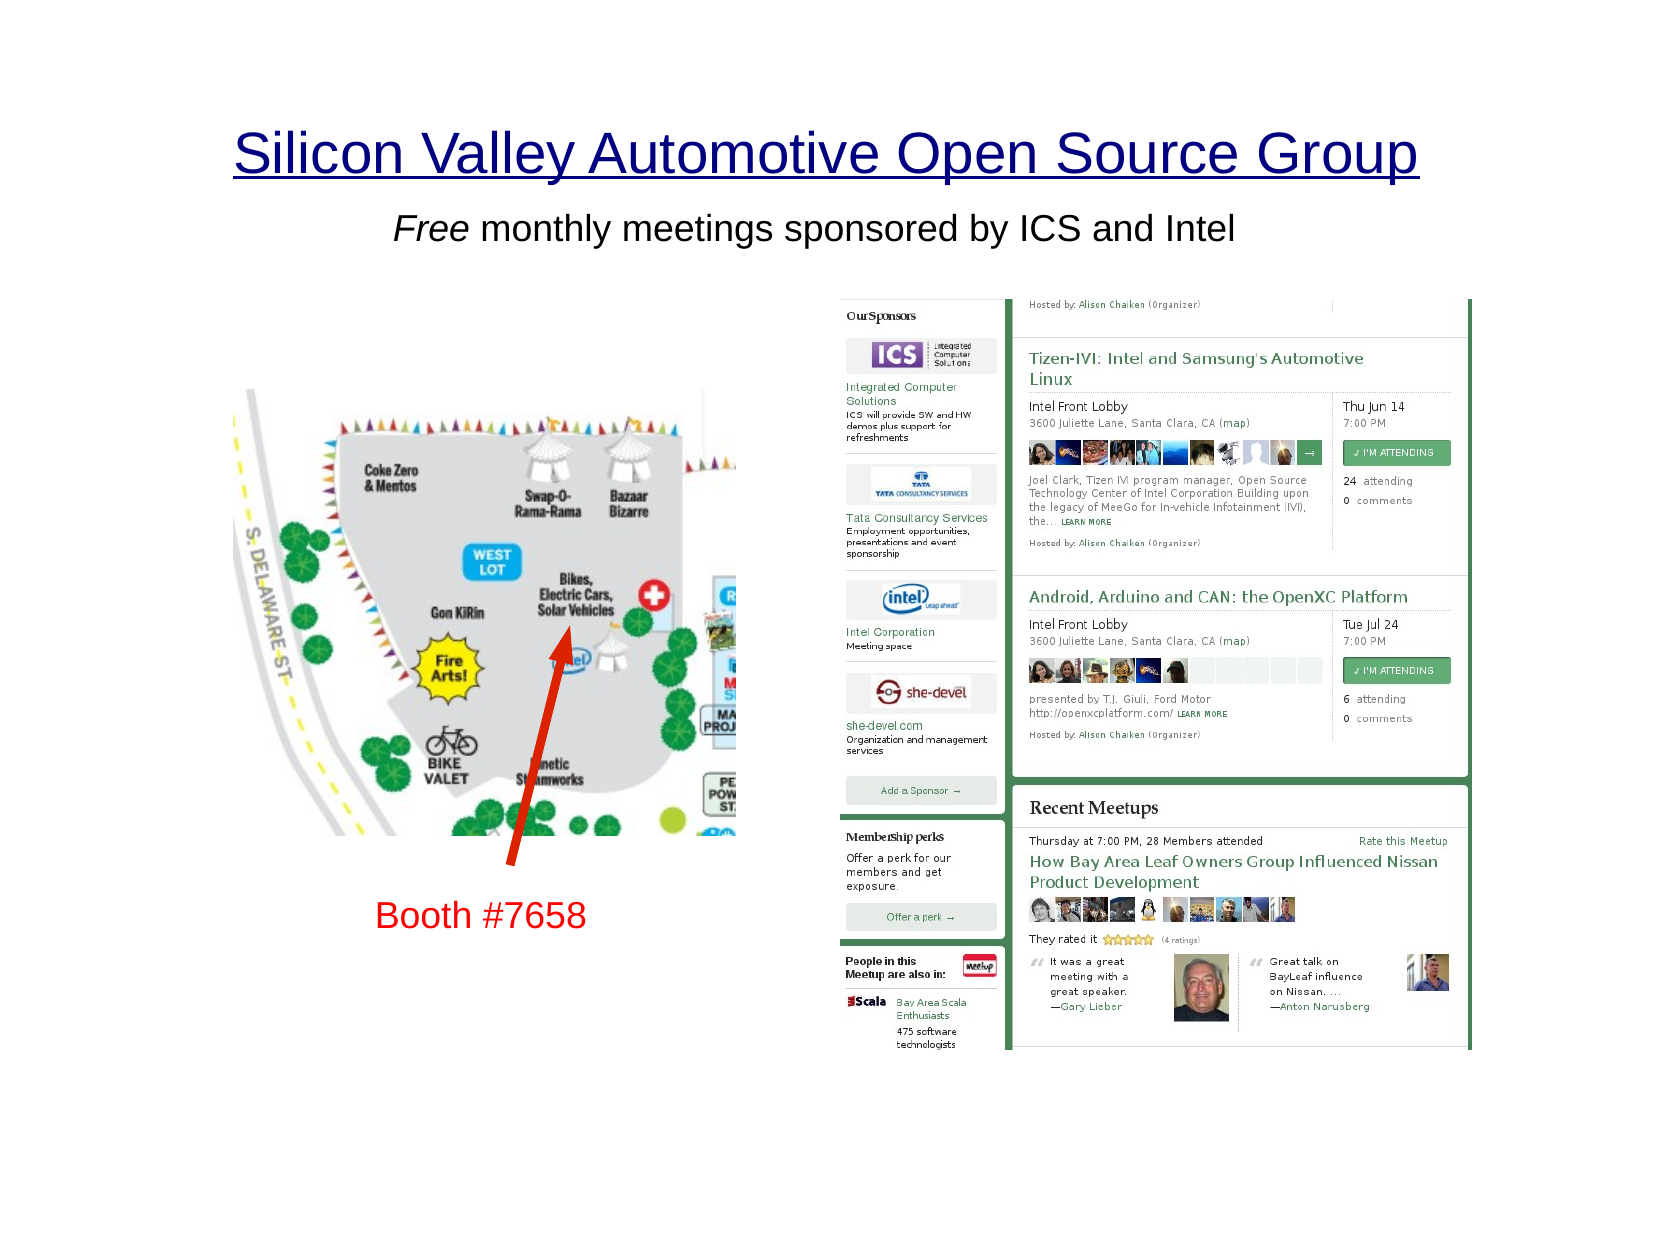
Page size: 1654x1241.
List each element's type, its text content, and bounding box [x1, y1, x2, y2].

picture [840, 299, 1472, 1051]
text_box Free monthly meetings sponsored by ICS and Intel [378, 199, 1261, 257]
text_box Booth #7658 [360, 886, 602, 944]
title Silicon Valley Automotive Open Source Group [82, 49, 1571, 257]
picture [233, 389, 736, 836]
